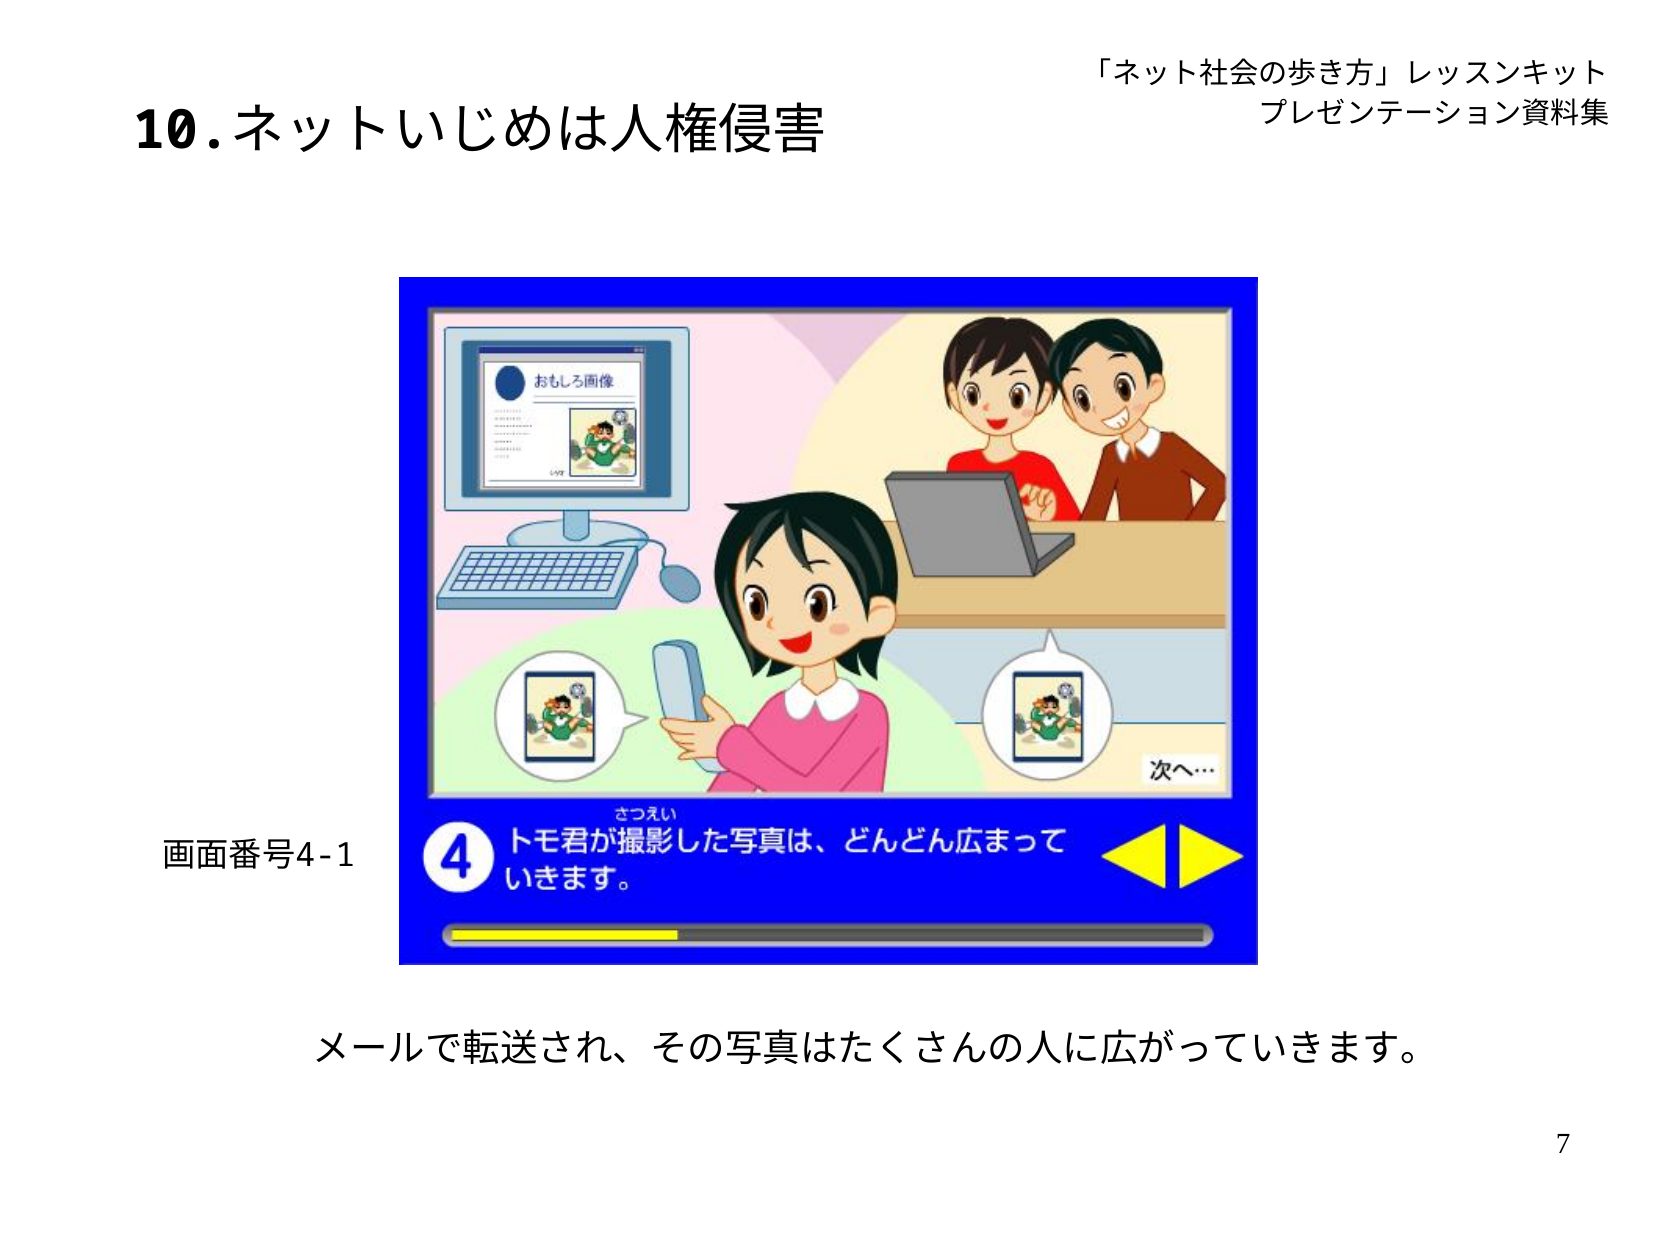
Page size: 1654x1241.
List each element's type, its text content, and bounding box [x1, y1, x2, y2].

text_box 10.ネットいじめは人権侵害 [118, 88, 1093, 169]
text_box 画面番号4-1 [147, 826, 384, 882]
picture [399, 277, 1258, 965]
text_box 「ネット社会の歩き方」レッスンキット プレゼンテーション資料集 [1062, 44, 1625, 139]
text_box メールで転送され、その写真はたくさんの人に広がっていきます。 [297, 1010, 1566, 1080]
